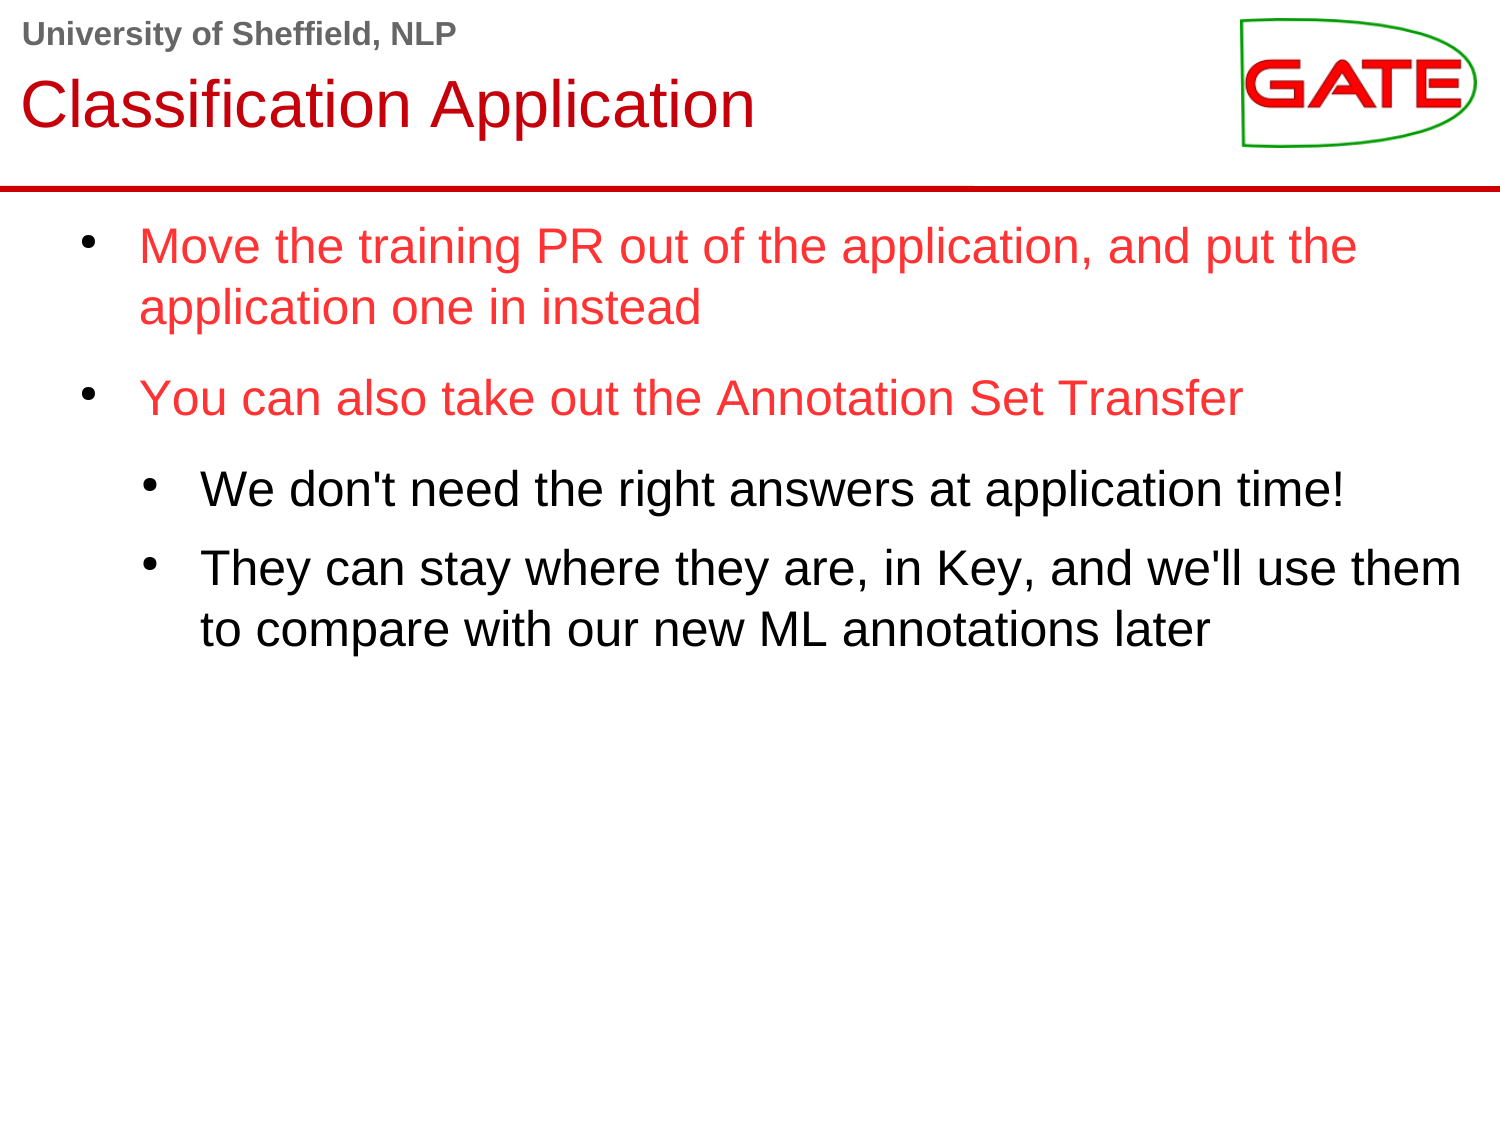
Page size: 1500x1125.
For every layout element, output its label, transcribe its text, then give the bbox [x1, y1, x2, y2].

title Classification Application [20, 45, 1240, 166]
list Move the training PR out of the application, and put the application one in instead You can also take out the Annotation Set Transfer We don't need the right answers at application time! They can stay where they are, in Key, and we'll use them to compare with our new ML annotations later [23, 212, 1477, 1063]
picture [1240, 18, 1477, 148]
